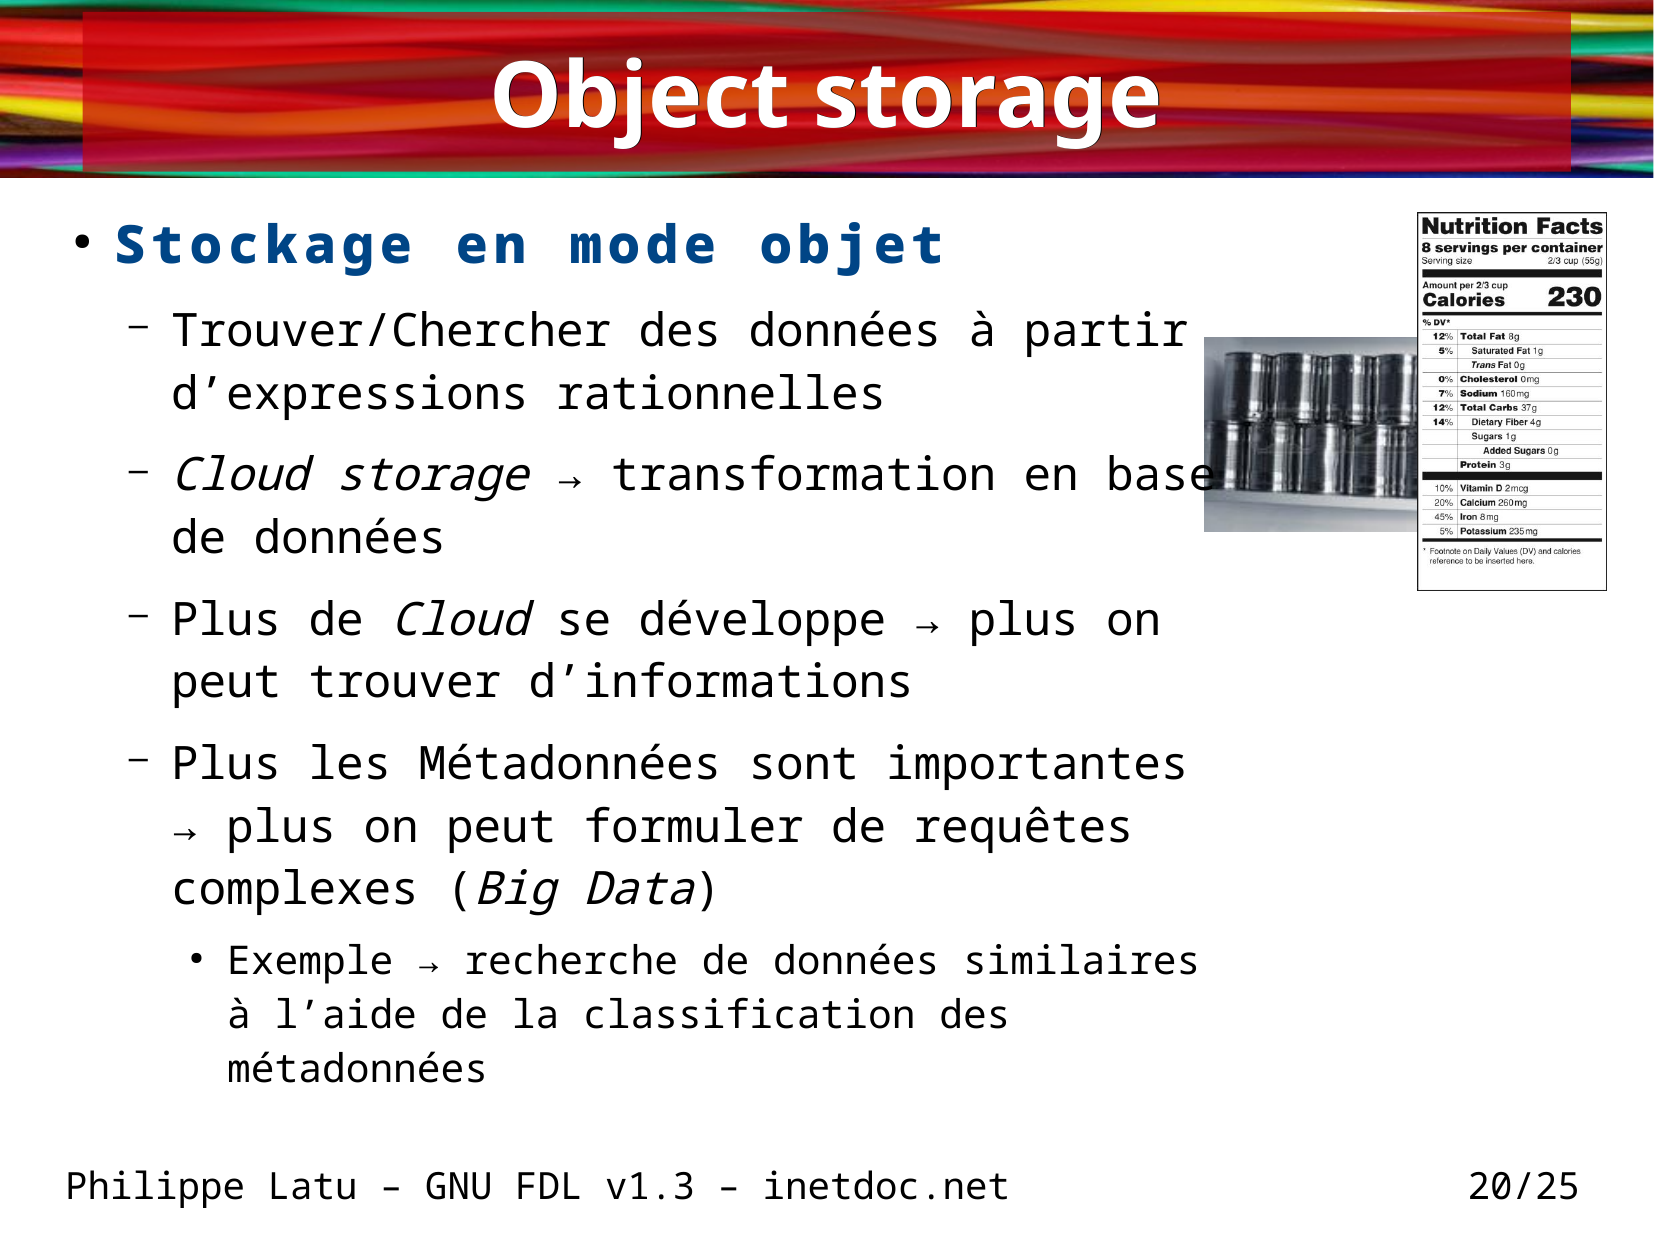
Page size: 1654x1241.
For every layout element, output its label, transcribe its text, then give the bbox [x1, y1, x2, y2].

picture [1241, 212, 1607, 591]
picture [0, 0, 1654, 178]
list Stockage en mode objet Trouver/Chercher des données à partir d’expressions rationnelles Cloud storage → transformation en base de données Plus de Cloud se développe → plus on peut trouver d’informations Plus les Métadonnées sont importantes → plus on peut formuler de requêtes complexes (Big Data) Exemple → recherche de données similaires à l’aide de la classification des métadonnées [59, 206, 1241, 1098]
text_box Philippe Latu – GNU FDL v1.3 – inetdoc.net <numéro>/25 [59, 1133, 1595, 1237]
title Object storage [82, 11, 1571, 172]
